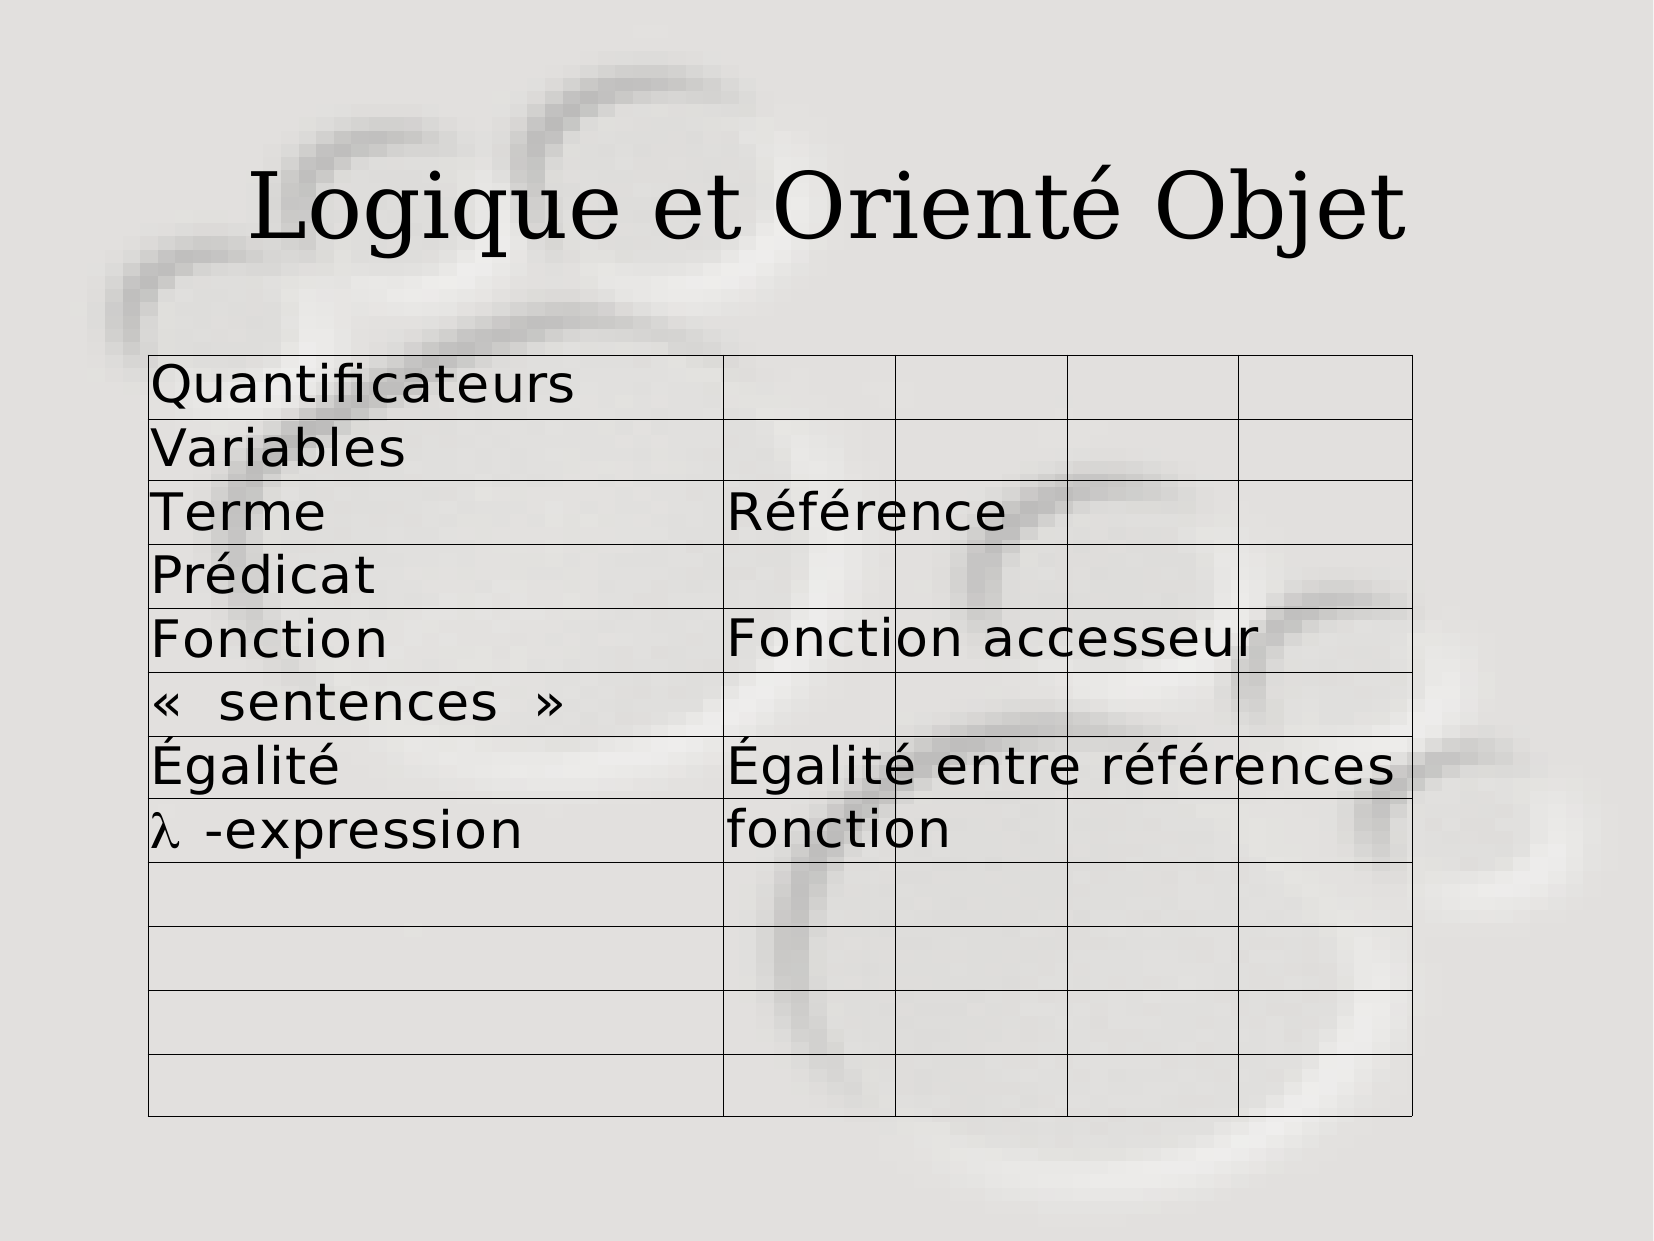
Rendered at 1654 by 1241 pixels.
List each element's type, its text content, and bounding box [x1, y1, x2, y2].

title Logique et Orienté Objet [121, 102, 1534, 311]
picture [0, 0, 1654, 1241]
chart [147, 354, 1414, 1121]
